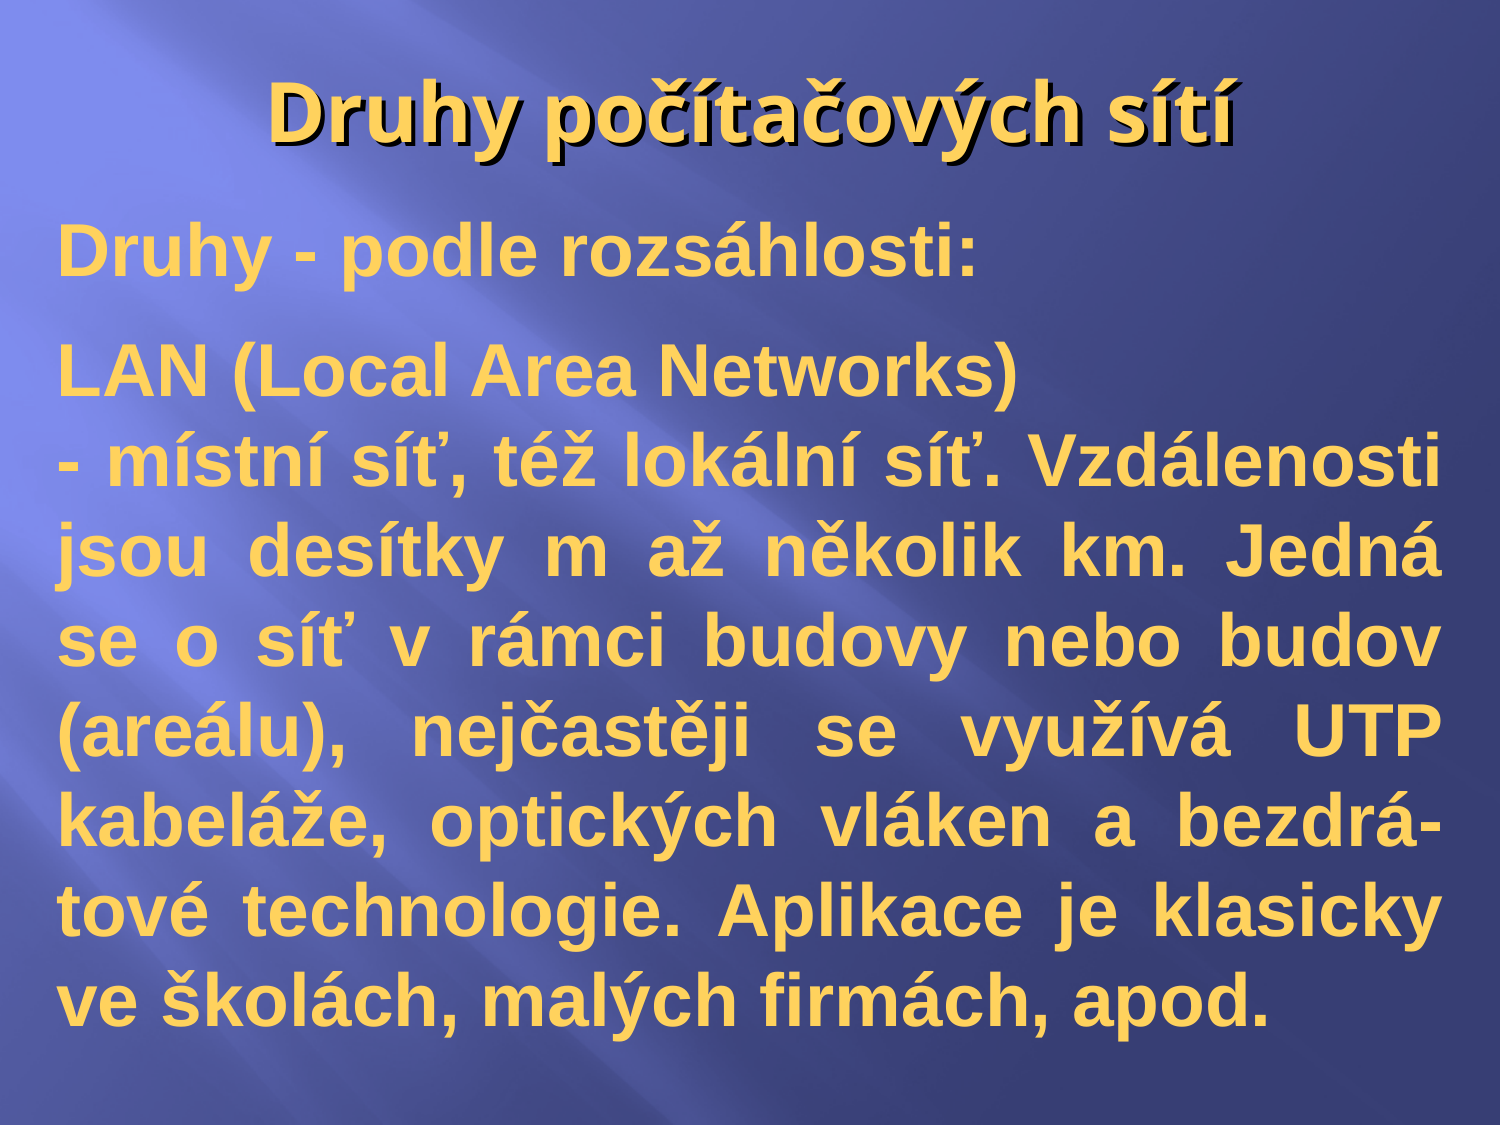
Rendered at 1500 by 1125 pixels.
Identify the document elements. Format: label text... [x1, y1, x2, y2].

text_box Druhy - podle rozsáhlosti: LAN (Local Area Networks) - místní síť, též lokální síť. Vzdálenosti jsou desítky m až několik km. Jedná se o síť v rámci budovy nebo budov (areálu), nejčastěji se využívá UTP kabeláže, optických vláken a bezdrá-tové technologie. Aplikace je klasicky ve školách, malých firmách, apod. [41, 172, 1459, 1071]
title Druhy počítačových sítí [64, 45, 1436, 172]
